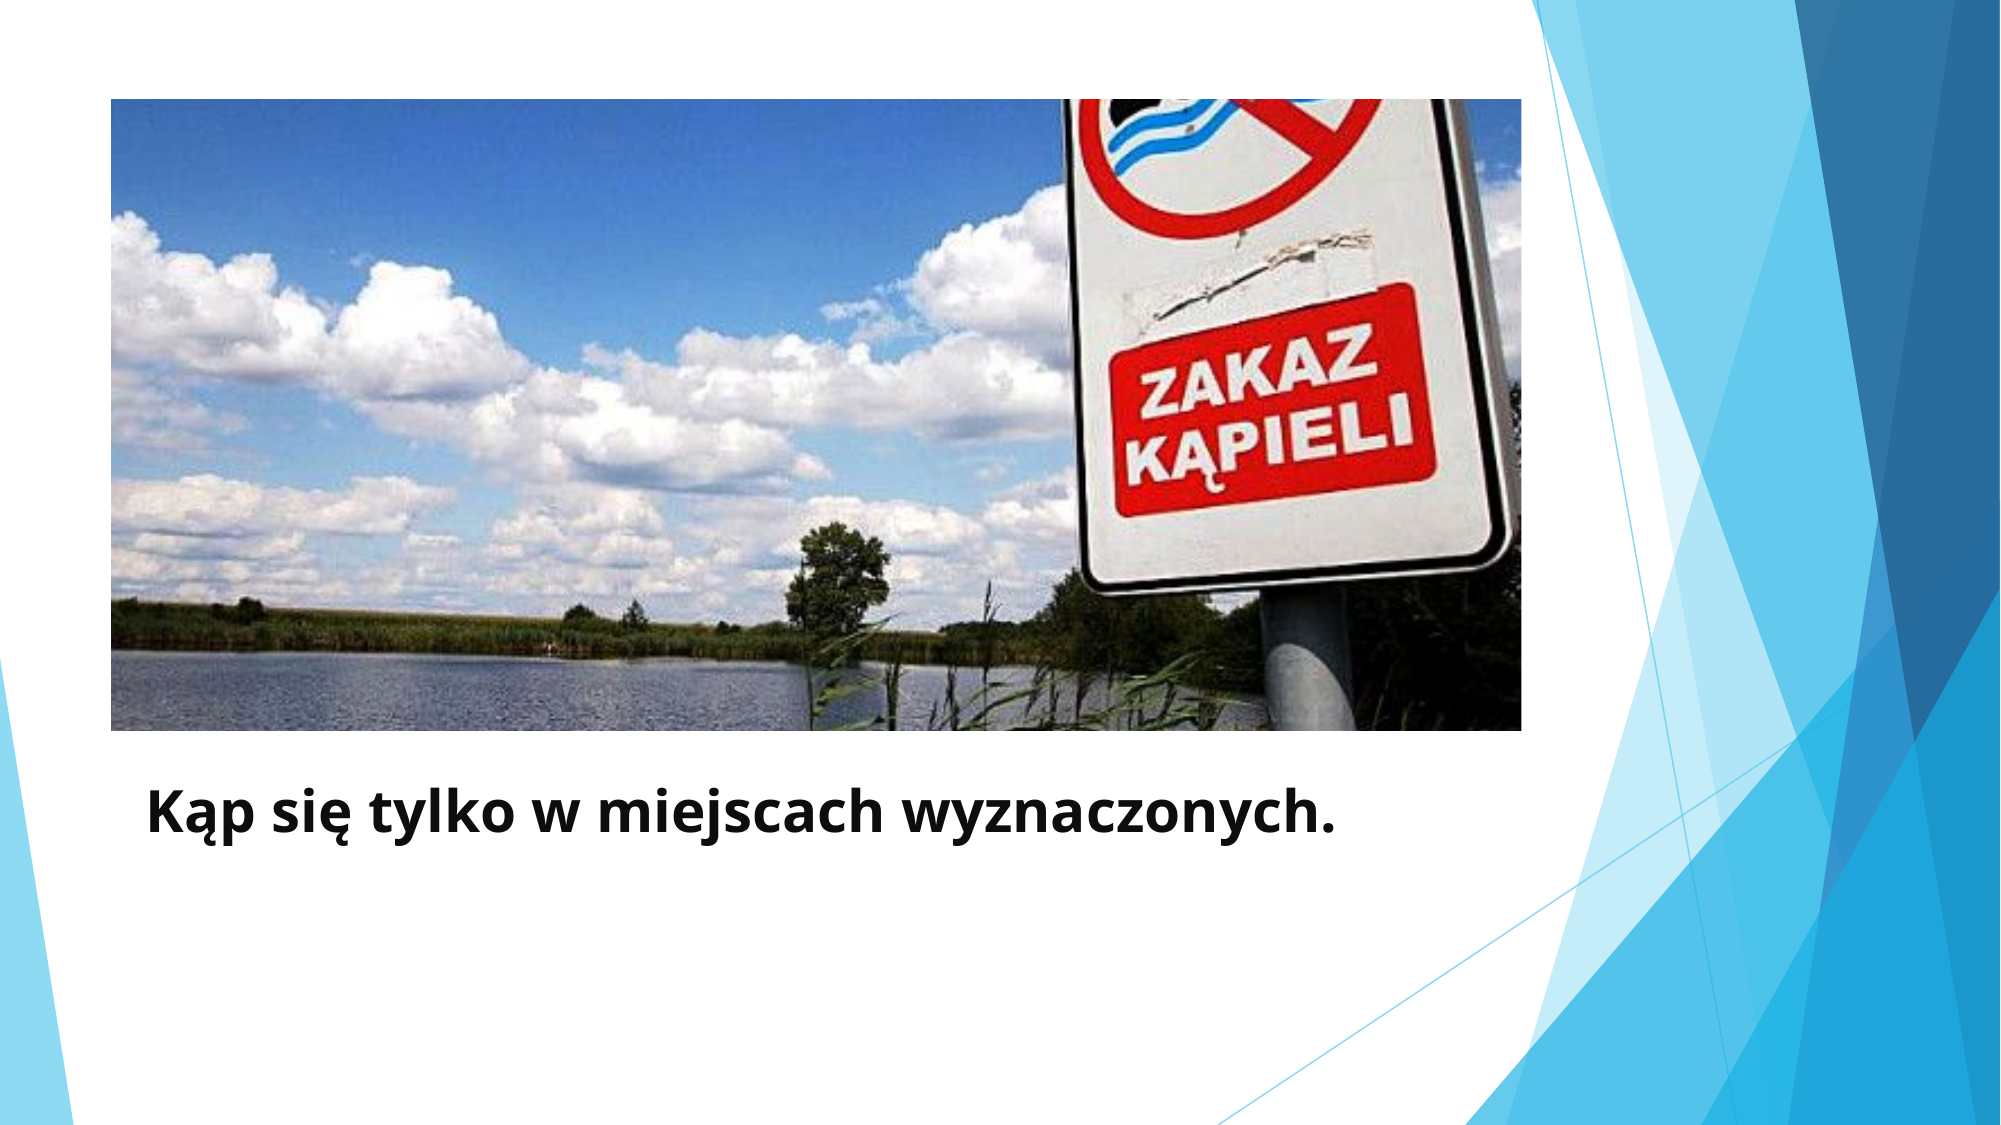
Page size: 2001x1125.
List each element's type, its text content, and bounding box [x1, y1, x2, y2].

title Kąp się tylko w miejscach wyznaczonych. [130, 759, 1541, 853]
picture [111, 99, 1522, 731]
